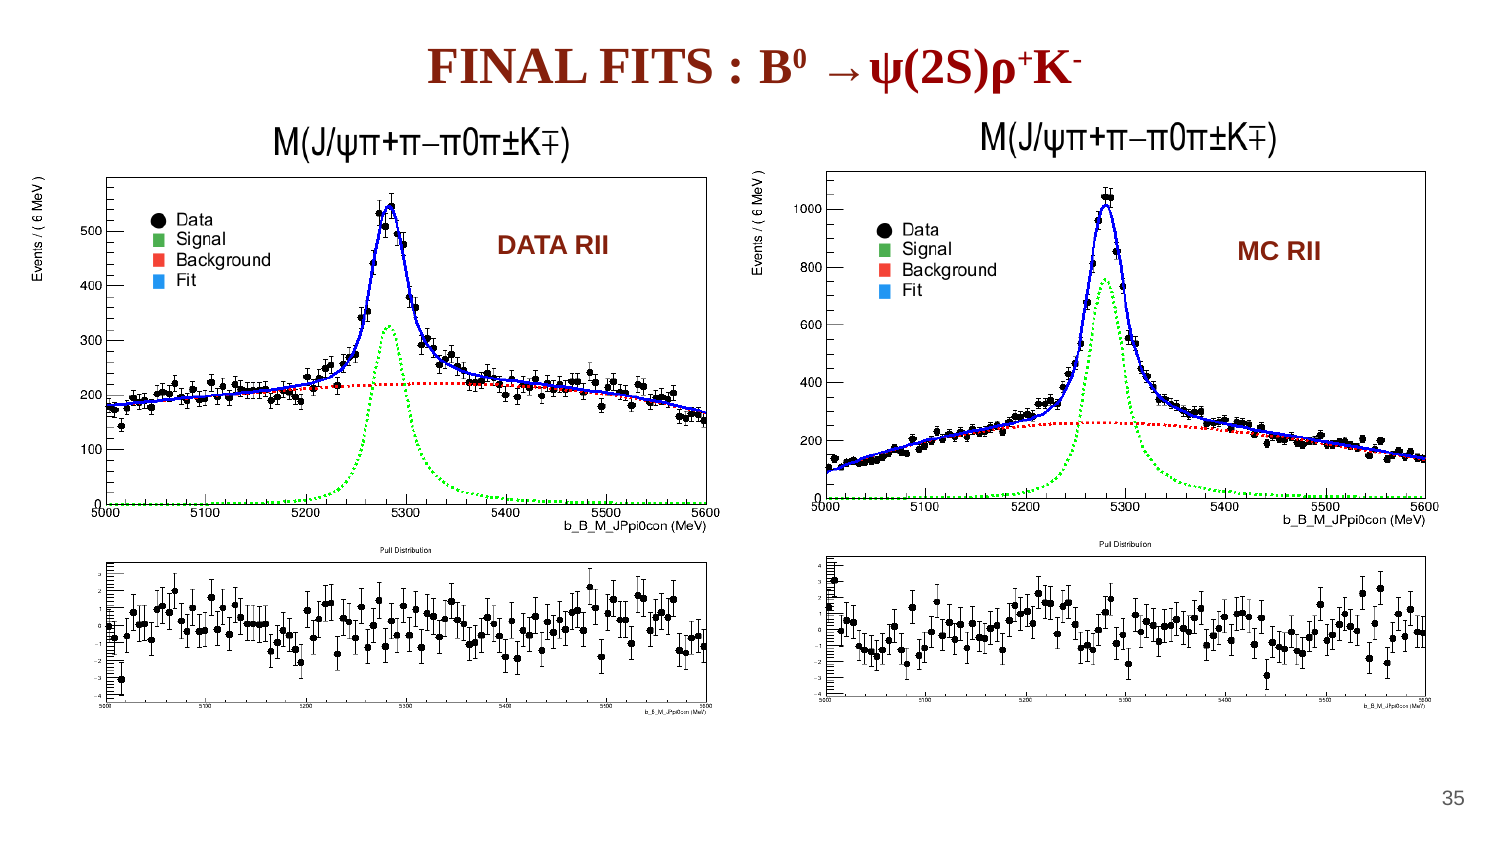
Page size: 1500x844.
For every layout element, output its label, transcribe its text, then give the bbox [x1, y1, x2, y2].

picture [30, 110, 1500, 719]
slide_number <number> [1389, 764, 1480, 830]
text_box MC RII [1222, 218, 1390, 281]
text_box FINAL FITS : B0 →ψ(2S)ρ+K- [360, 11, 1249, 110]
text_box DATA RII [482, 212, 650, 276]
